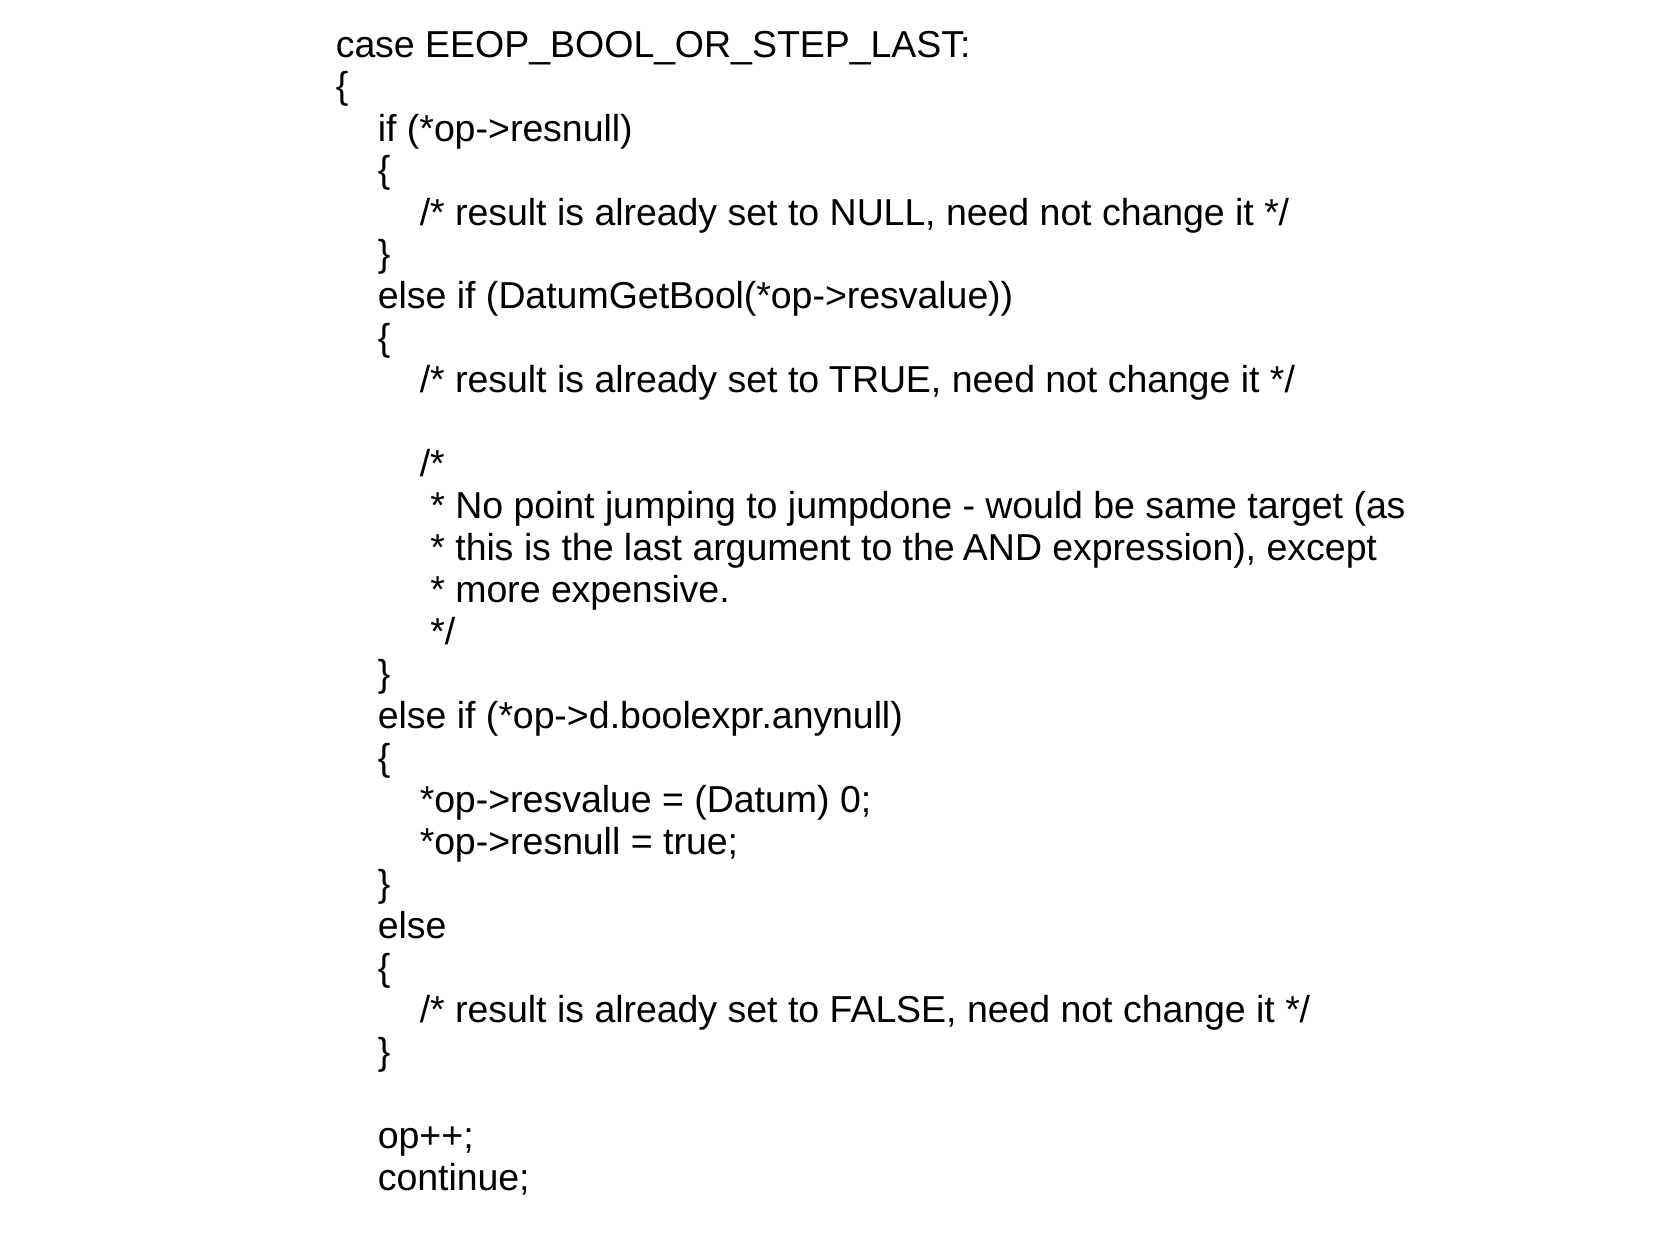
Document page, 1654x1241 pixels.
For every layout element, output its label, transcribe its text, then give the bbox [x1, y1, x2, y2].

text_box case EEOP_BOOL_OR_STEP_LAST: { if (*op->resnull) { /* result is already set to NULL, need not change it */ } else if (DatumGetBool(*op->resvalue)) { /* result is already set to TRUE, need not change it */ /* * No point jumping to jumpdone - would be same target (as * this is the last argument to the AND expression), except * more expensive. */ } else if (*op->d.boolexpr.anynull) { *op->resvalue = (Datum) 0; *op->resnull = true; } else { /* result is already set to FALSE, need not change it */ } op++; continue; [237, 15, 1421, 1207]
